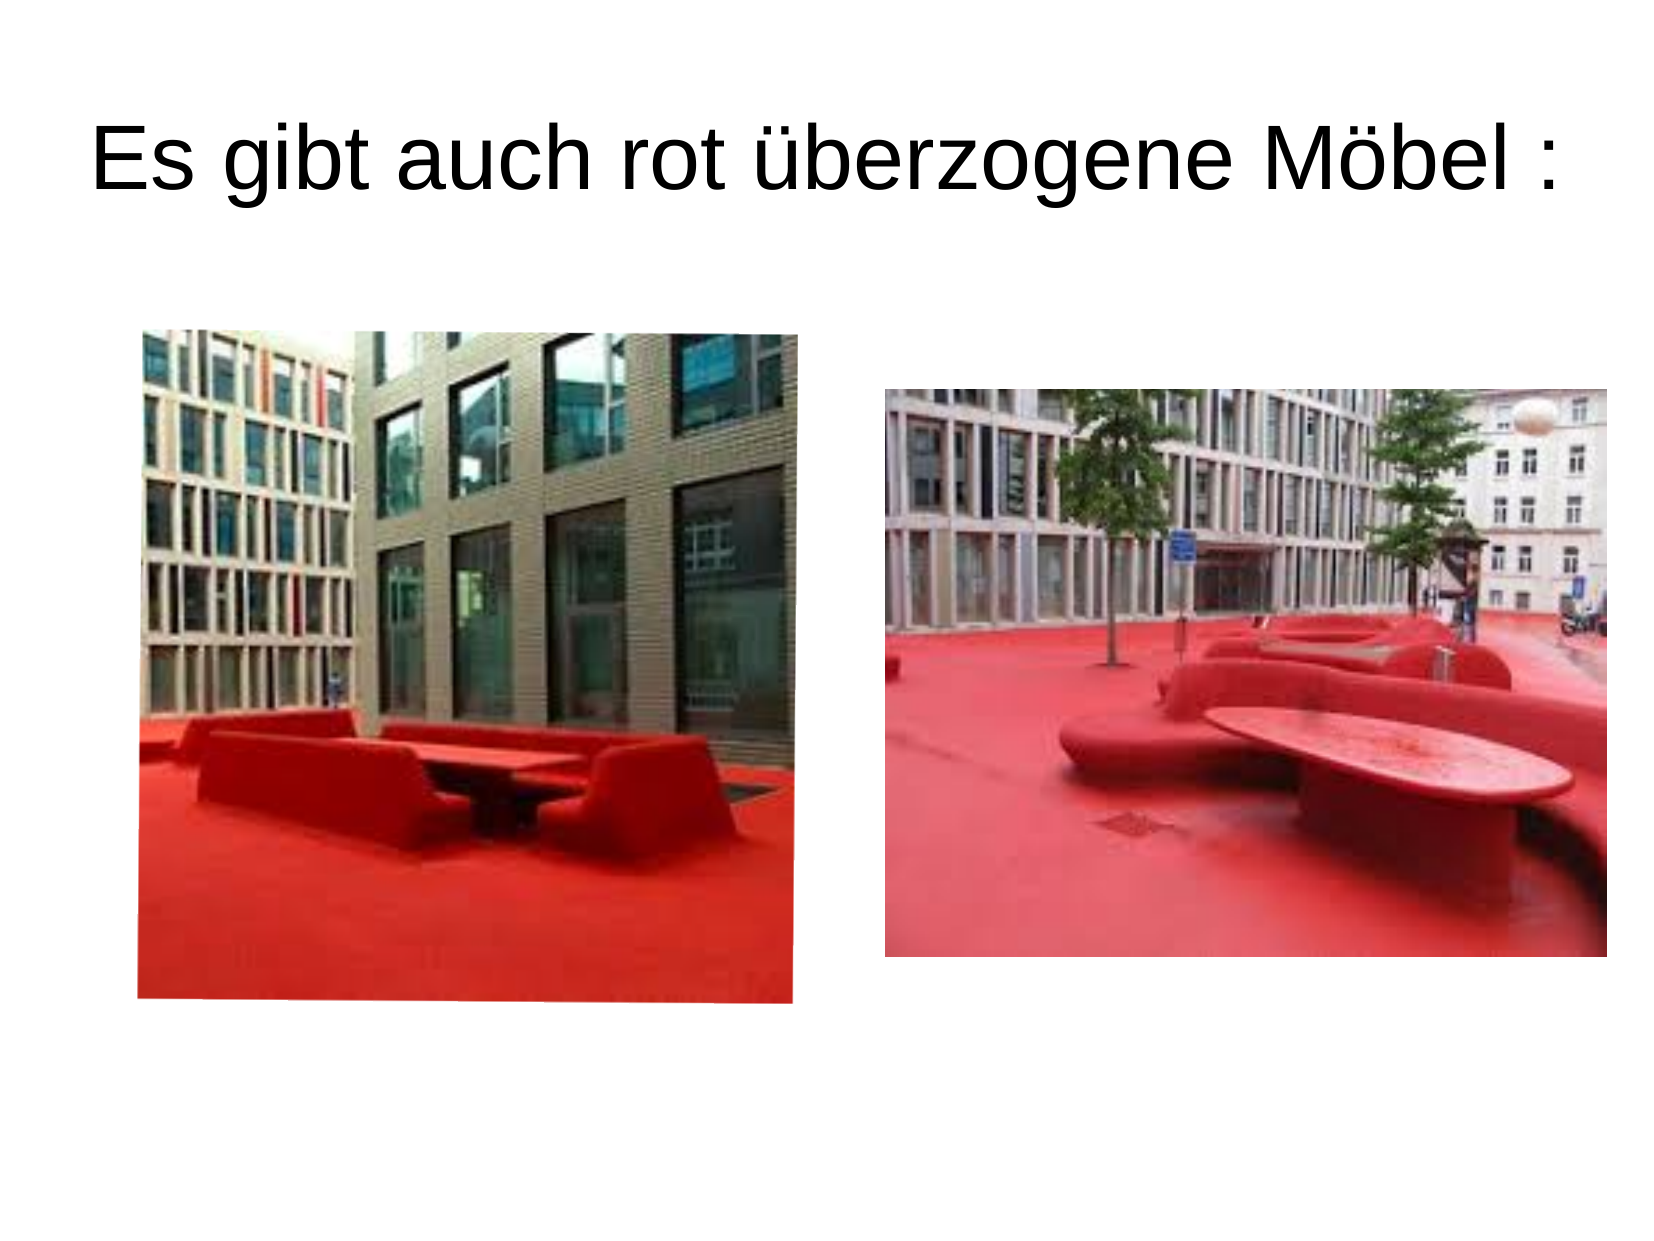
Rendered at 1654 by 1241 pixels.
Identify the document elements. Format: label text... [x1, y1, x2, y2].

title Es gibt auch rot überzogene Möbel : [82, 49, 1571, 257]
picture [885, 389, 1607, 957]
picture [136, 328, 798, 1004]
